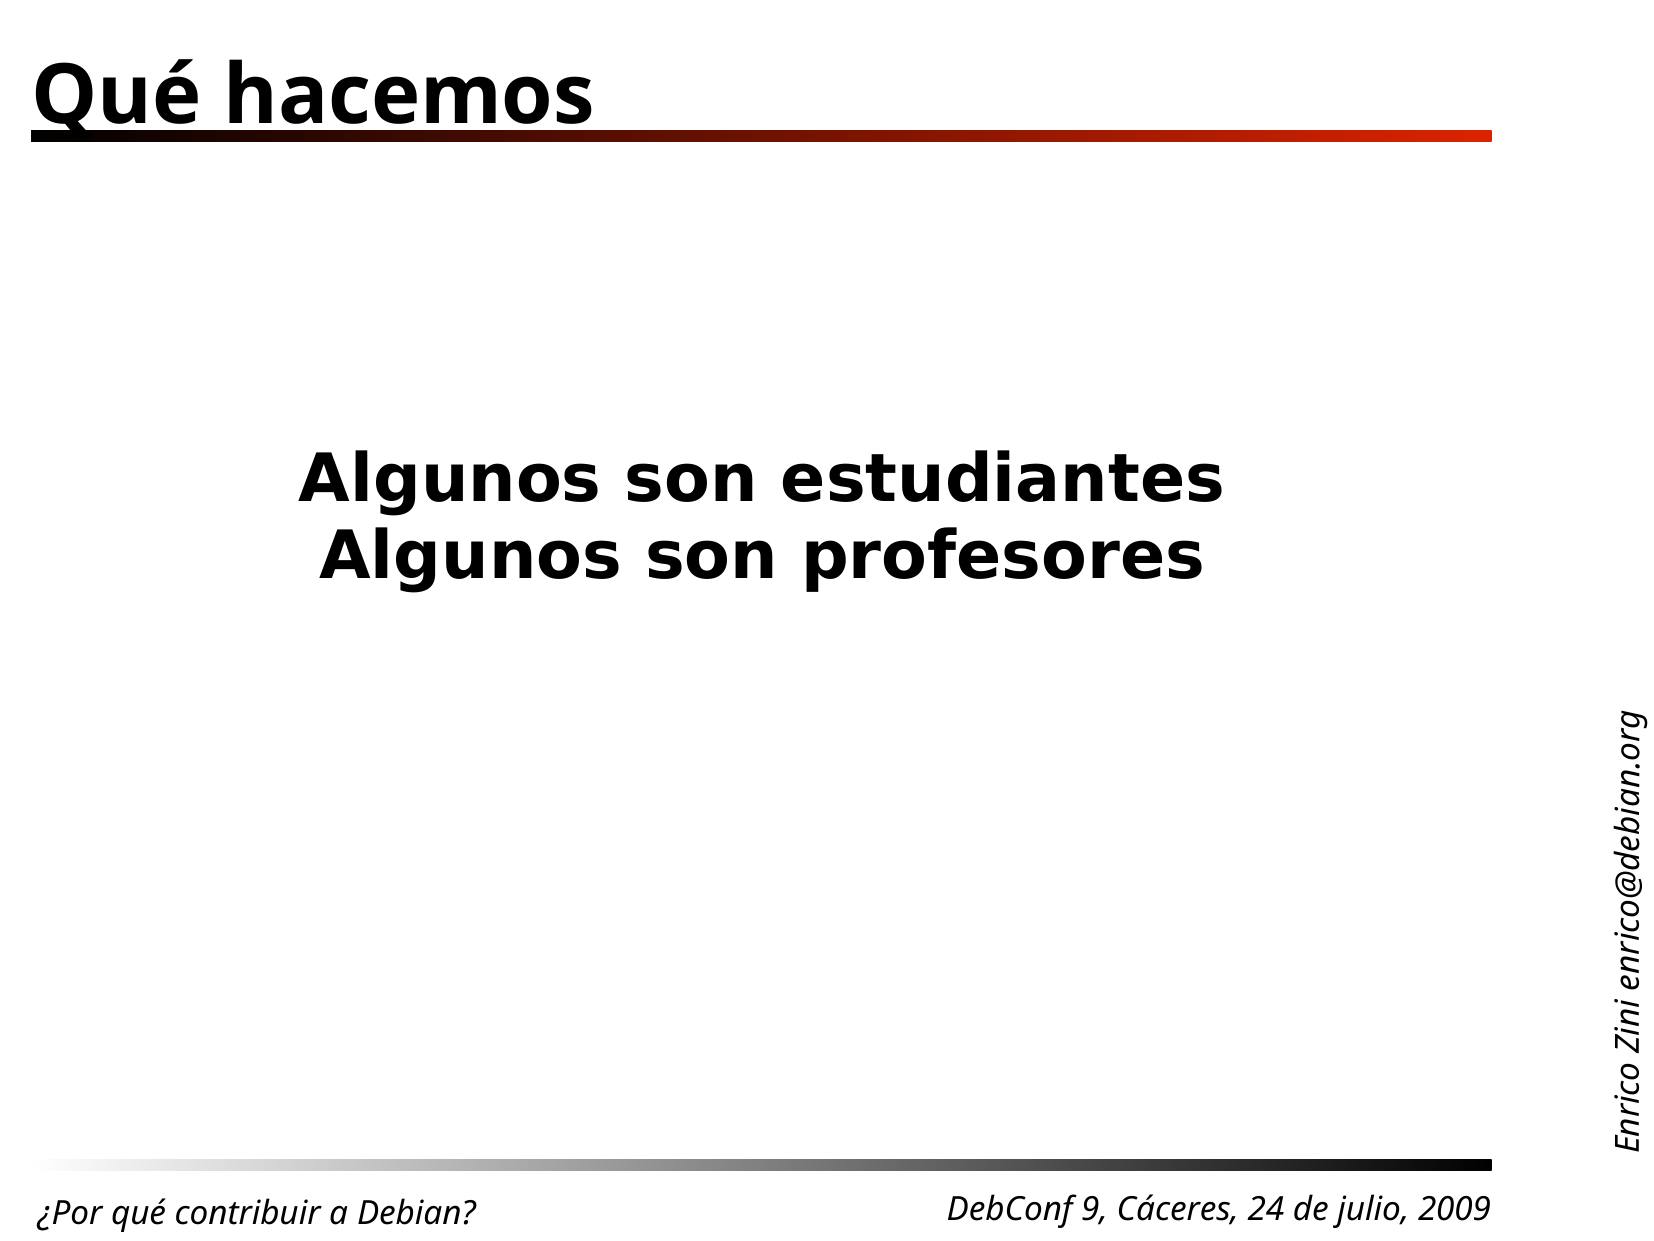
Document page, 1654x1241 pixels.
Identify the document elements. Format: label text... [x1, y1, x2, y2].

text_box Algunos son estudiantes Algunos son profesores [30, 439, 1495, 595]
text_box Qué hacemos [31, 34, 1438, 168]
